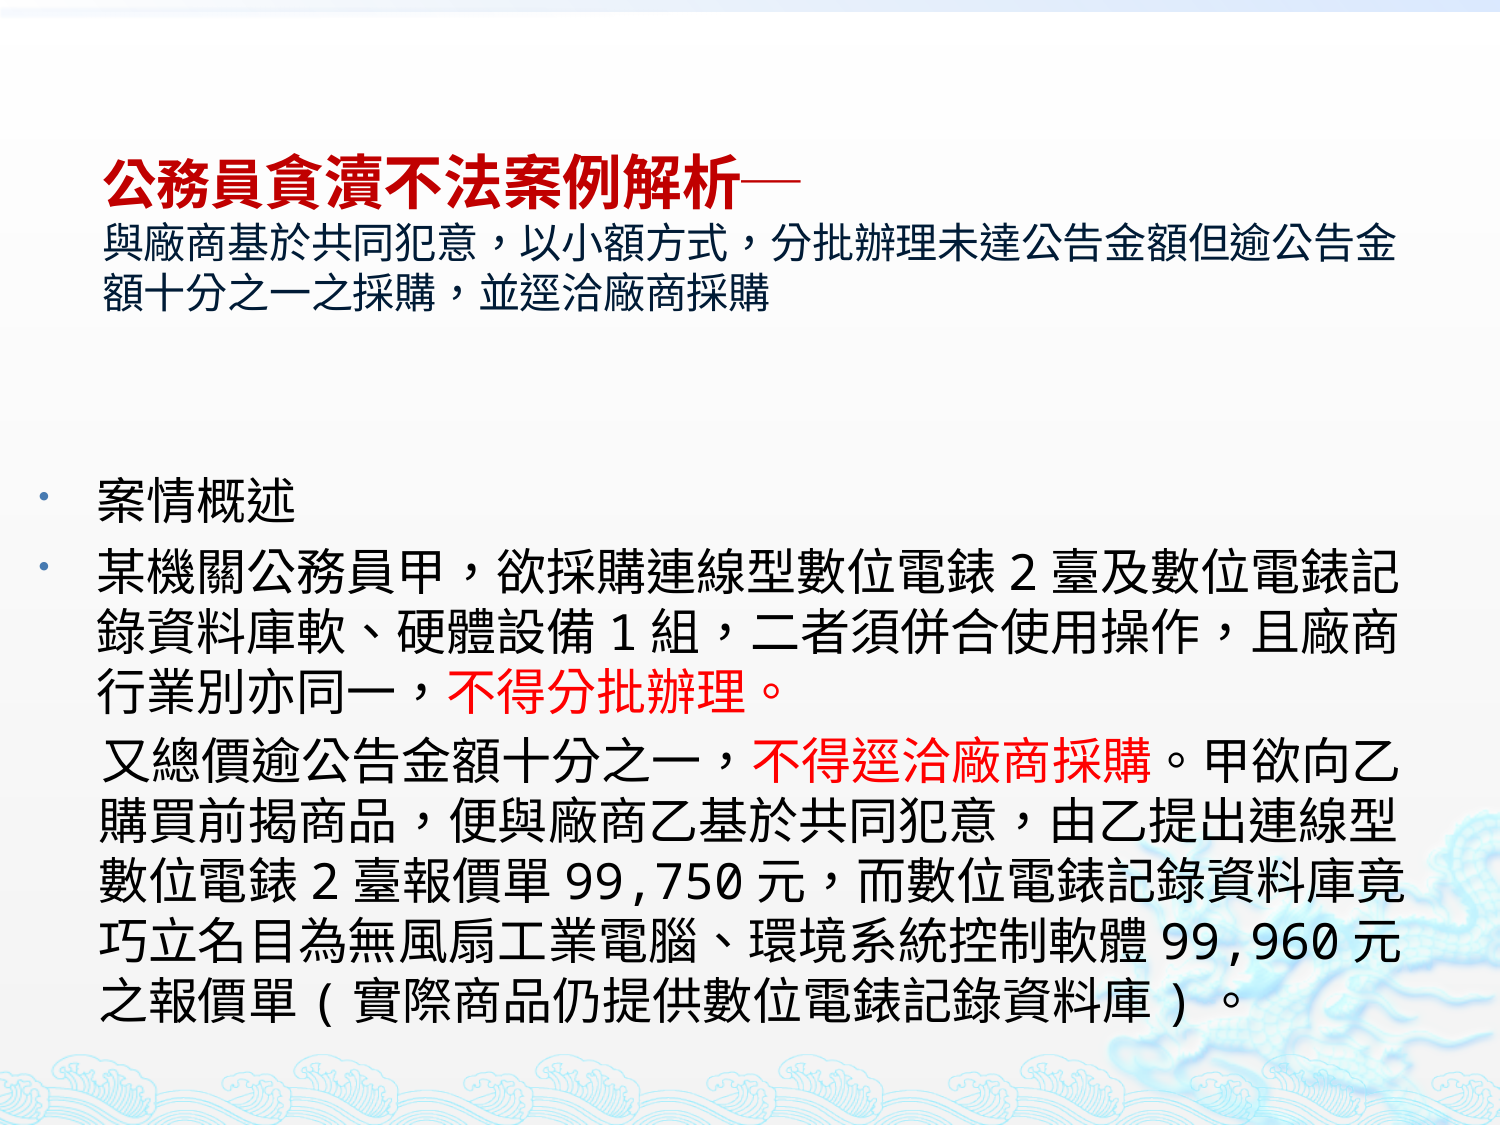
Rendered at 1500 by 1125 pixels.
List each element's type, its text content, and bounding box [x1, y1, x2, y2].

title 公務員貪瀆不法案例解析─ 與廠商基於共同犯意，以小額方式，分批辦理未達公告金額但逾公告金額十分之一之採購，並逕洽廠商採購 [87, 137, 1438, 325]
picture [0, 806, 1500, 1125]
list 案情概述 某機關公務員甲，欲採購連線型數位電錶2臺及數位電錶記錄資料庫軟、硬體設備1組，二者須併合使用操作，且廠商行業別亦同一，不得分批辦理。 又總價逾公告金額十分之一，不得逕洽廠商採購。甲欲向乙購買前揭商品，便與廠商乙基於共同犯意，由乙提出連線型數位電錶2臺報價單99,750元，而數位電錶記錄資料庫竟巧立名目為無風扇工業電腦、環境系統控制軟體99,960元之報價單(實際商品仍提供數位電錶記錄資料庫)。 [24, 462, 1425, 1029]
